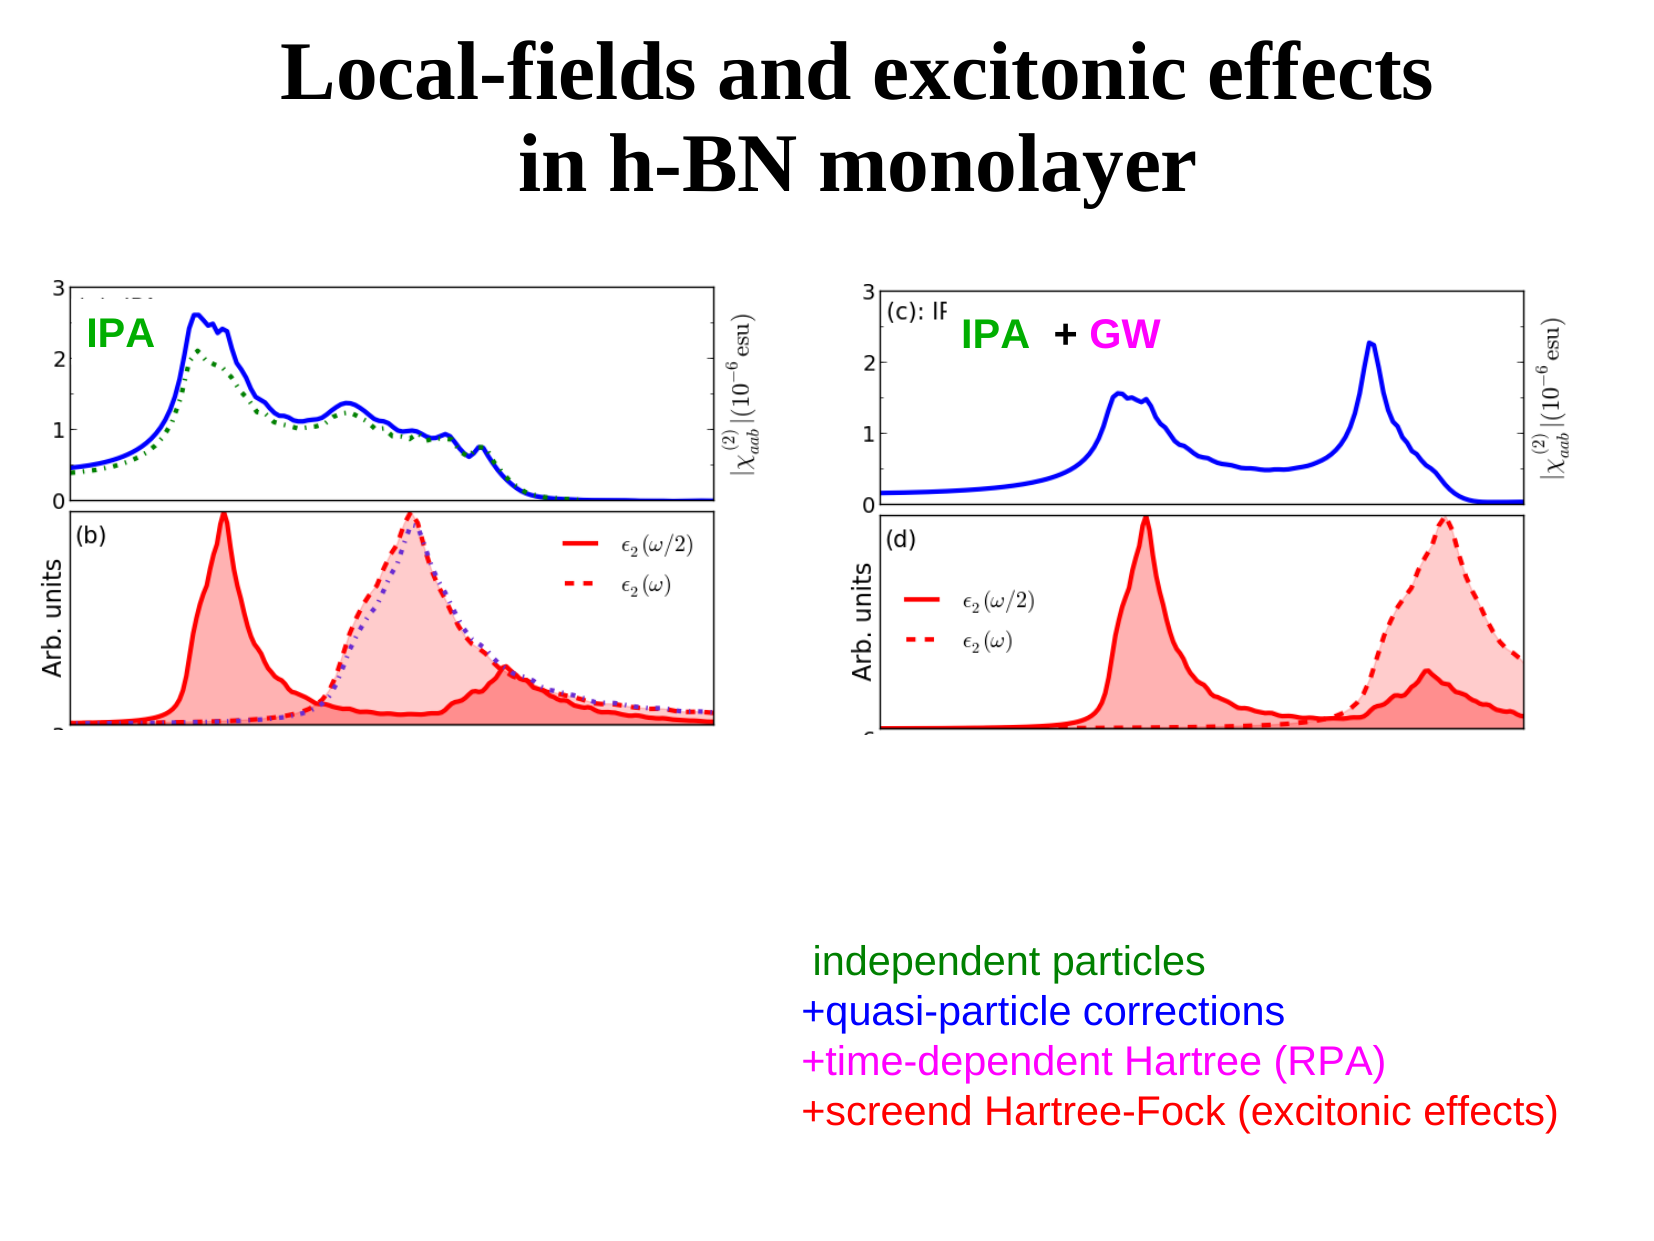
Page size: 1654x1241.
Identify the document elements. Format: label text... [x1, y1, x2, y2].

picture [0, 259, 782, 730]
text_box IPA + GW [946, 299, 1179, 366]
text_box independent particles +quasi-particle corrections +time-dependent Hartree (RPA) +screend Hartree-Fock (excitonic effects) [786, 926, 1576, 1142]
title Local-fields and excitonic effects in h-BN monolayer [90, 0, 1627, 241]
text_box IPA [71, 298, 174, 365]
picture [810, 284, 1592, 735]
